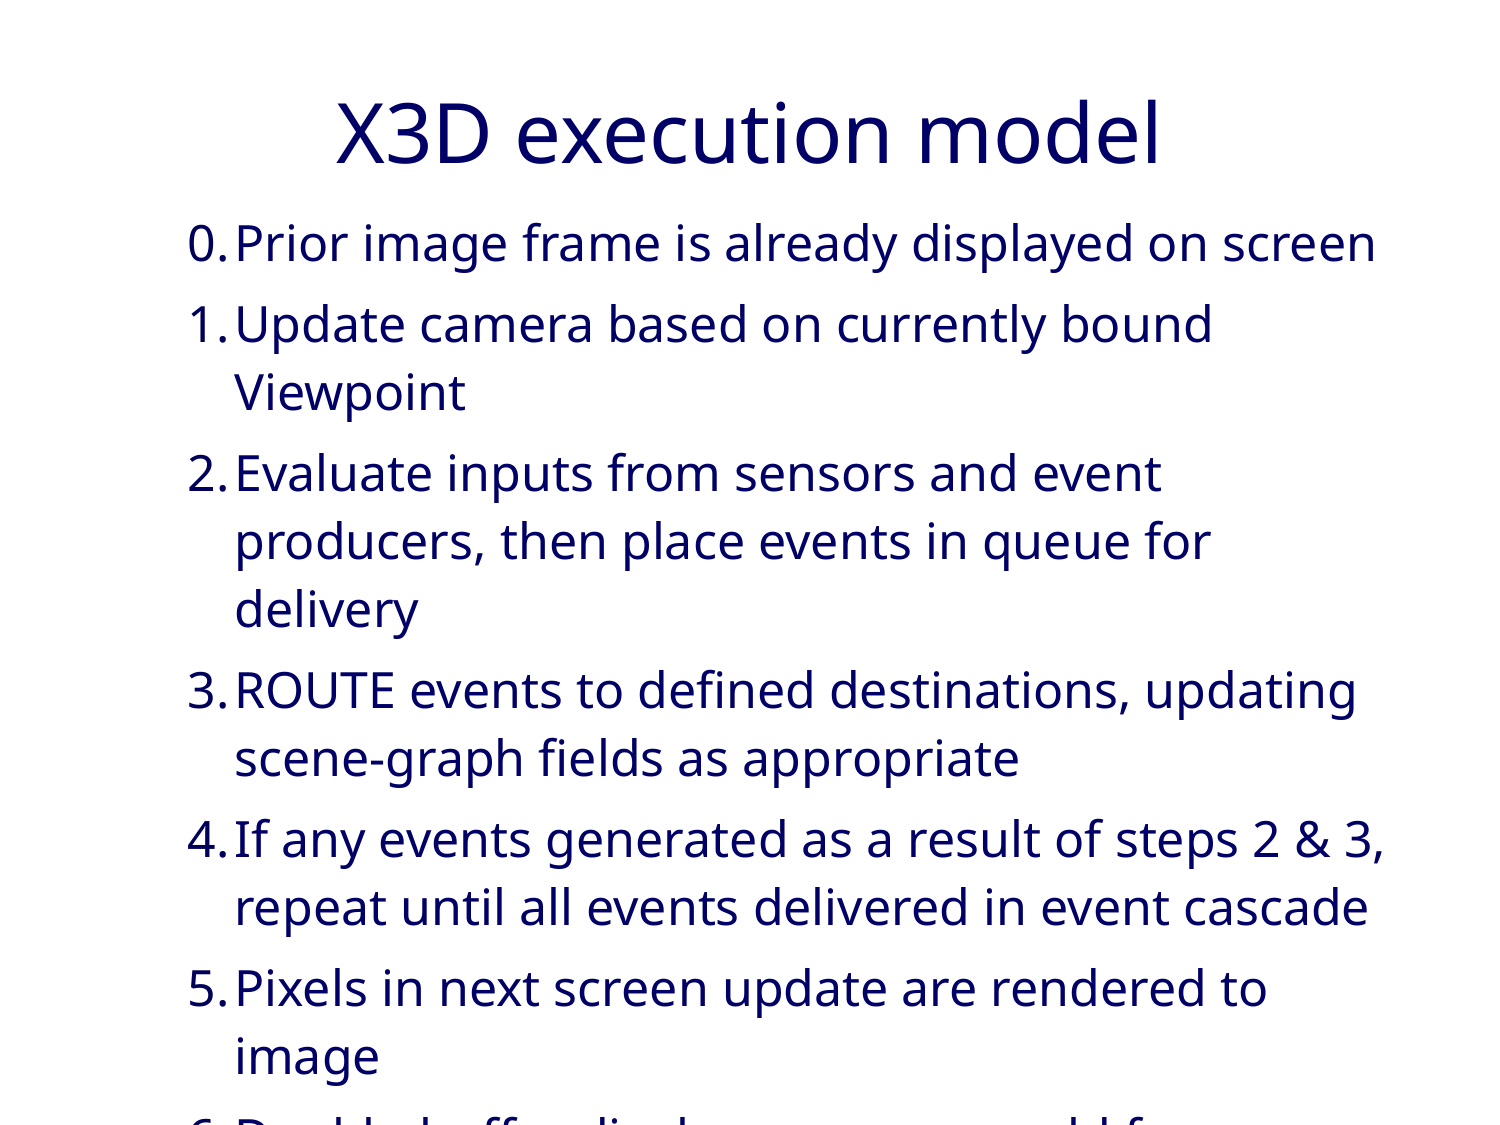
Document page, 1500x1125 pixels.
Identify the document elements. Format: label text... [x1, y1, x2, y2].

title X3D execution model [112, 37, 1388, 207]
list Prior image frame is already displayed on screen Update camera based on currently bound Viewpoint Evaluate inputs from sensors and event producers, then place events in queue for delivery ROUTE events to defined destinations, updating scene-graph fields as appropriate If any events generated as a result of steps 2 & 3, repeat until all events delivered in event cascade Pixels in next screen update are rendered to image Double-buffer display swaps new, old frame images Browser's simulation clock is updated to match system's real-time clock (advancing 'one tick') Single loop done, repeat from step 1 indefinitely [112, 207, 1388, 1092]
